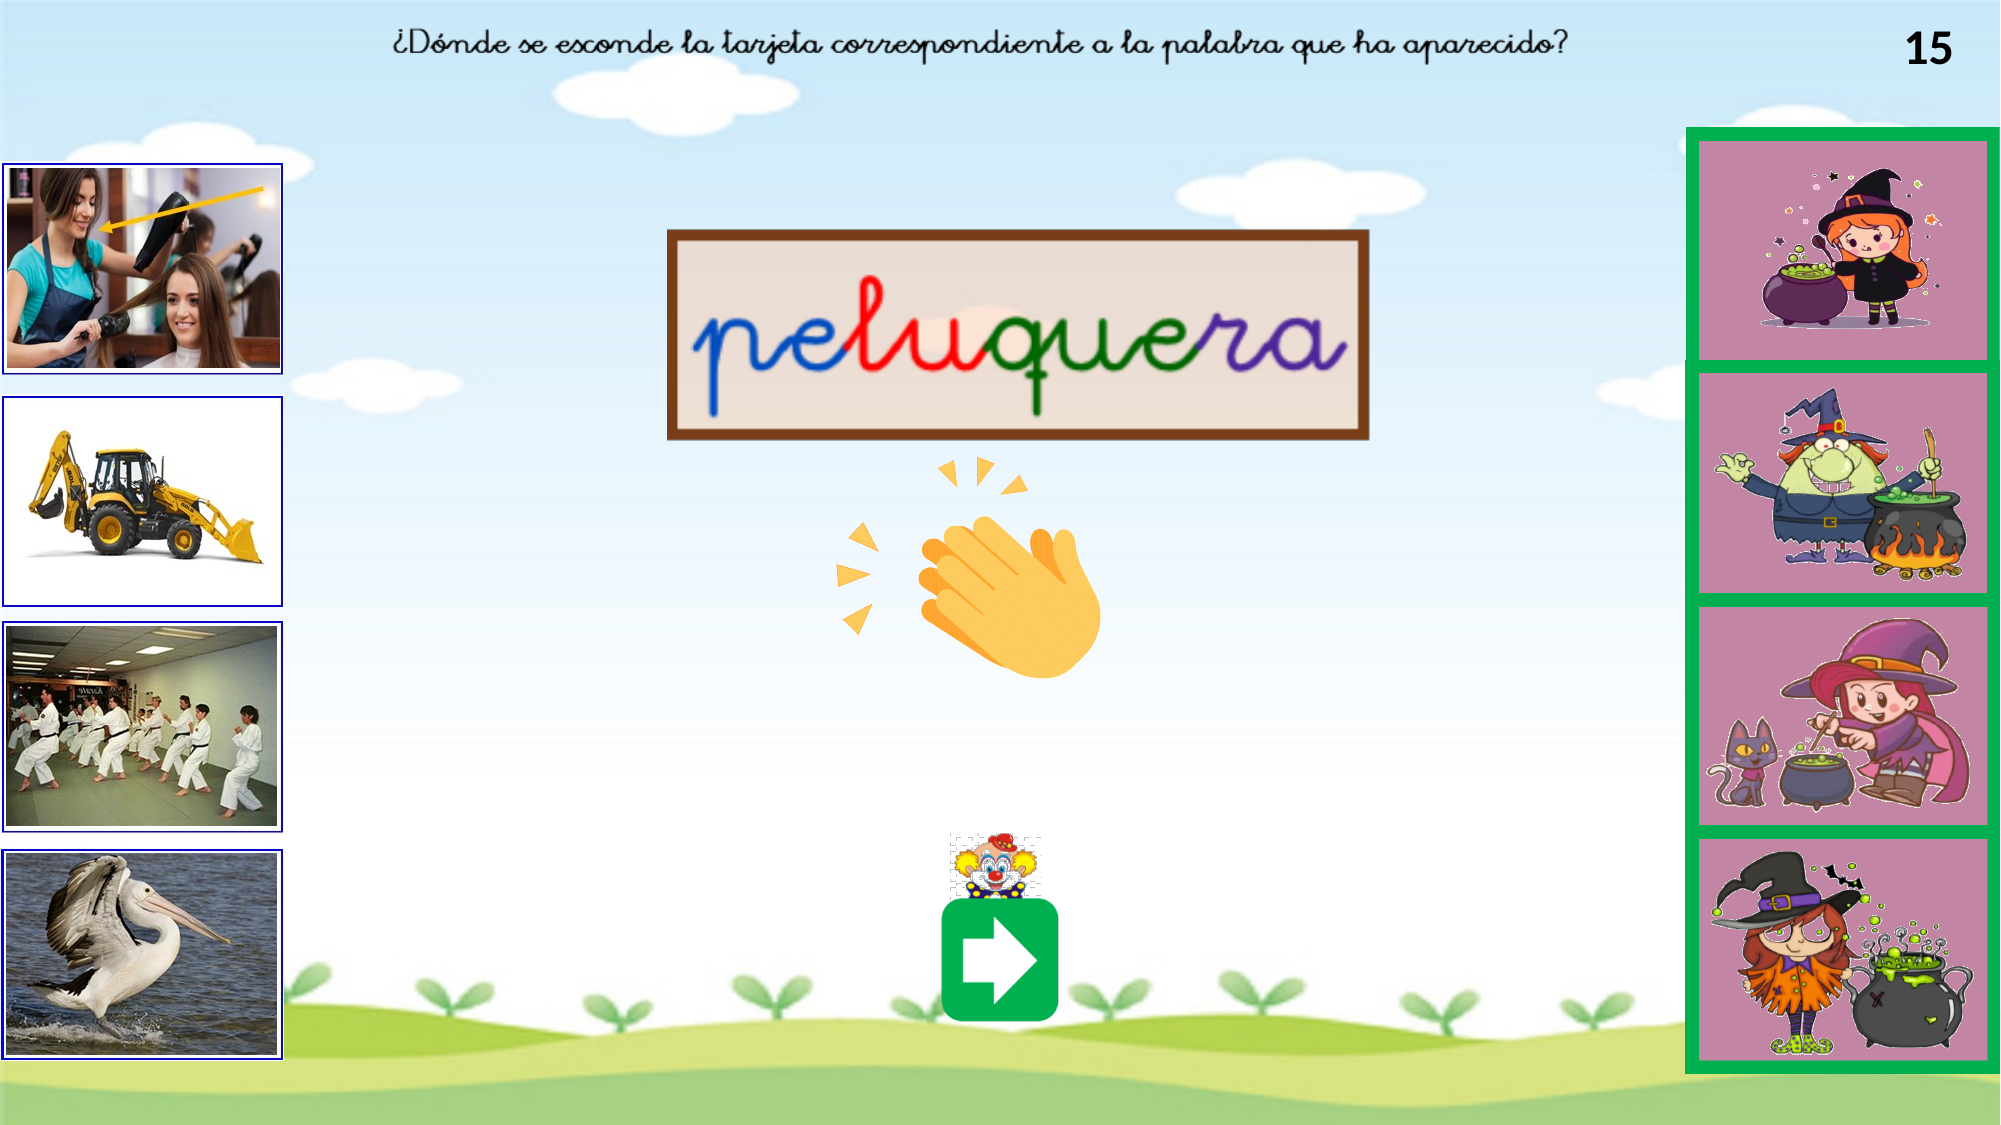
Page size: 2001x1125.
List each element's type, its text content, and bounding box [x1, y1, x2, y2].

text_box 15 [1888, 6, 1975, 82]
picture [0, 0, 2001, 1125]
